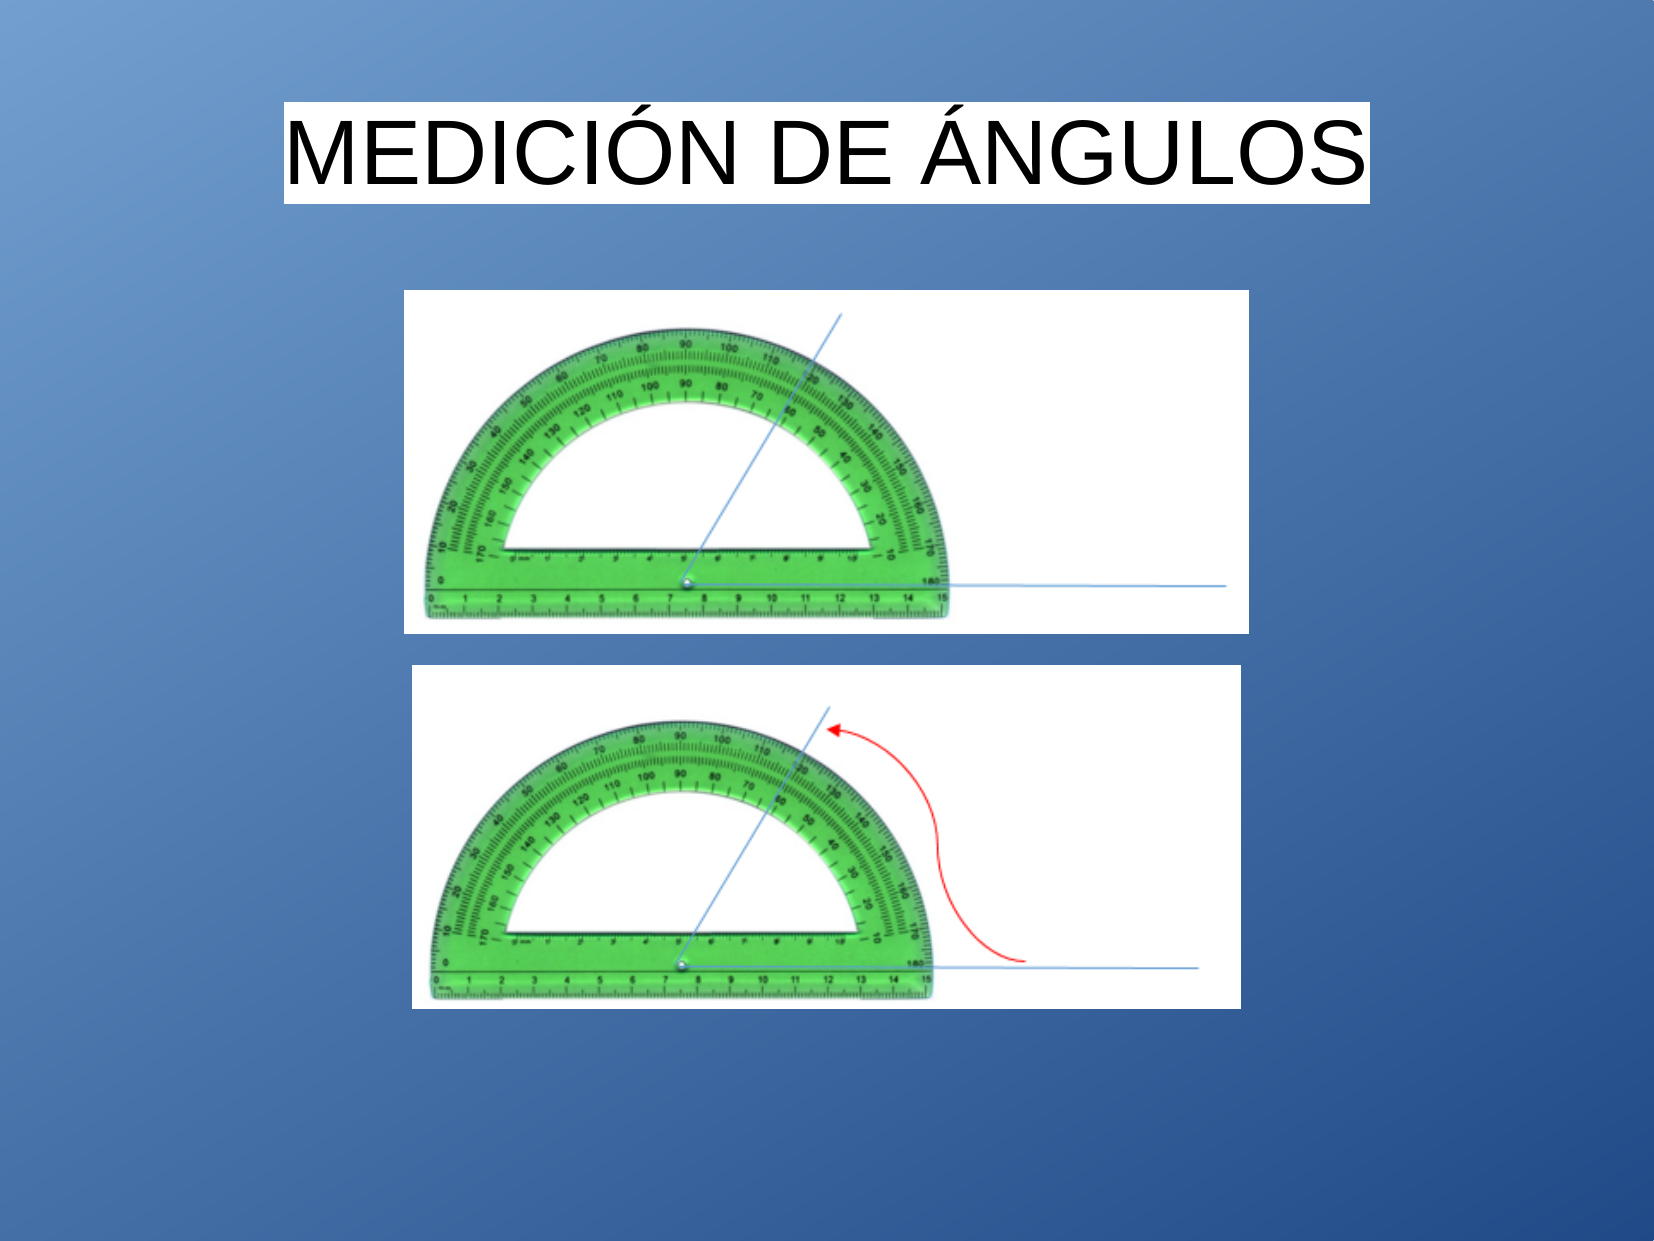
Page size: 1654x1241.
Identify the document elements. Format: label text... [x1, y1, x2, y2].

title MEDICIÓN DE ÁNGULOS [82, 49, 1571, 257]
picture [404, 290, 1249, 634]
picture [412, 665, 1241, 1009]
